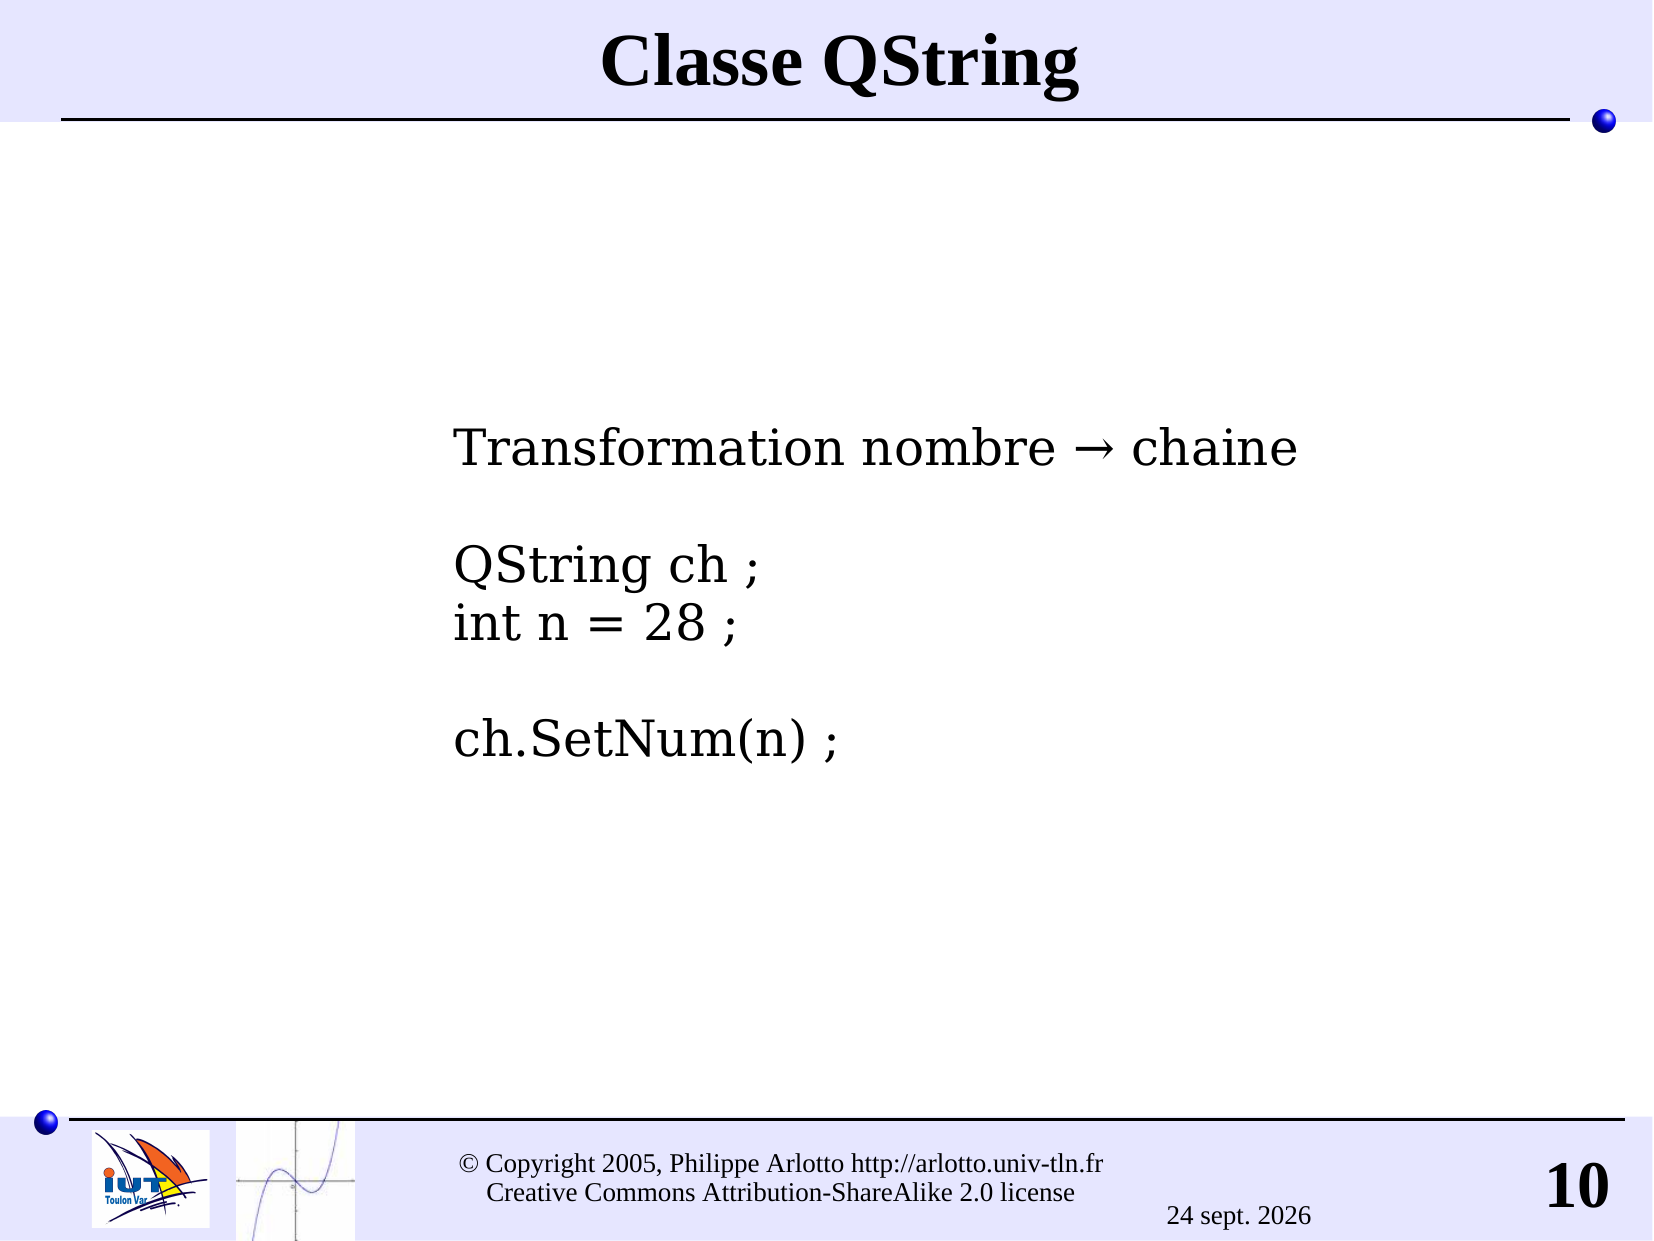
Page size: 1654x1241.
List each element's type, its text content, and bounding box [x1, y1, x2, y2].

text_box Transformation nombre → chaine QString ch ; int n = 28 ; ch.SetNum(n) ; [453, 419, 1300, 827]
picture [236, 1121, 355, 1241]
title Classe QString [95, 11, 1585, 110]
